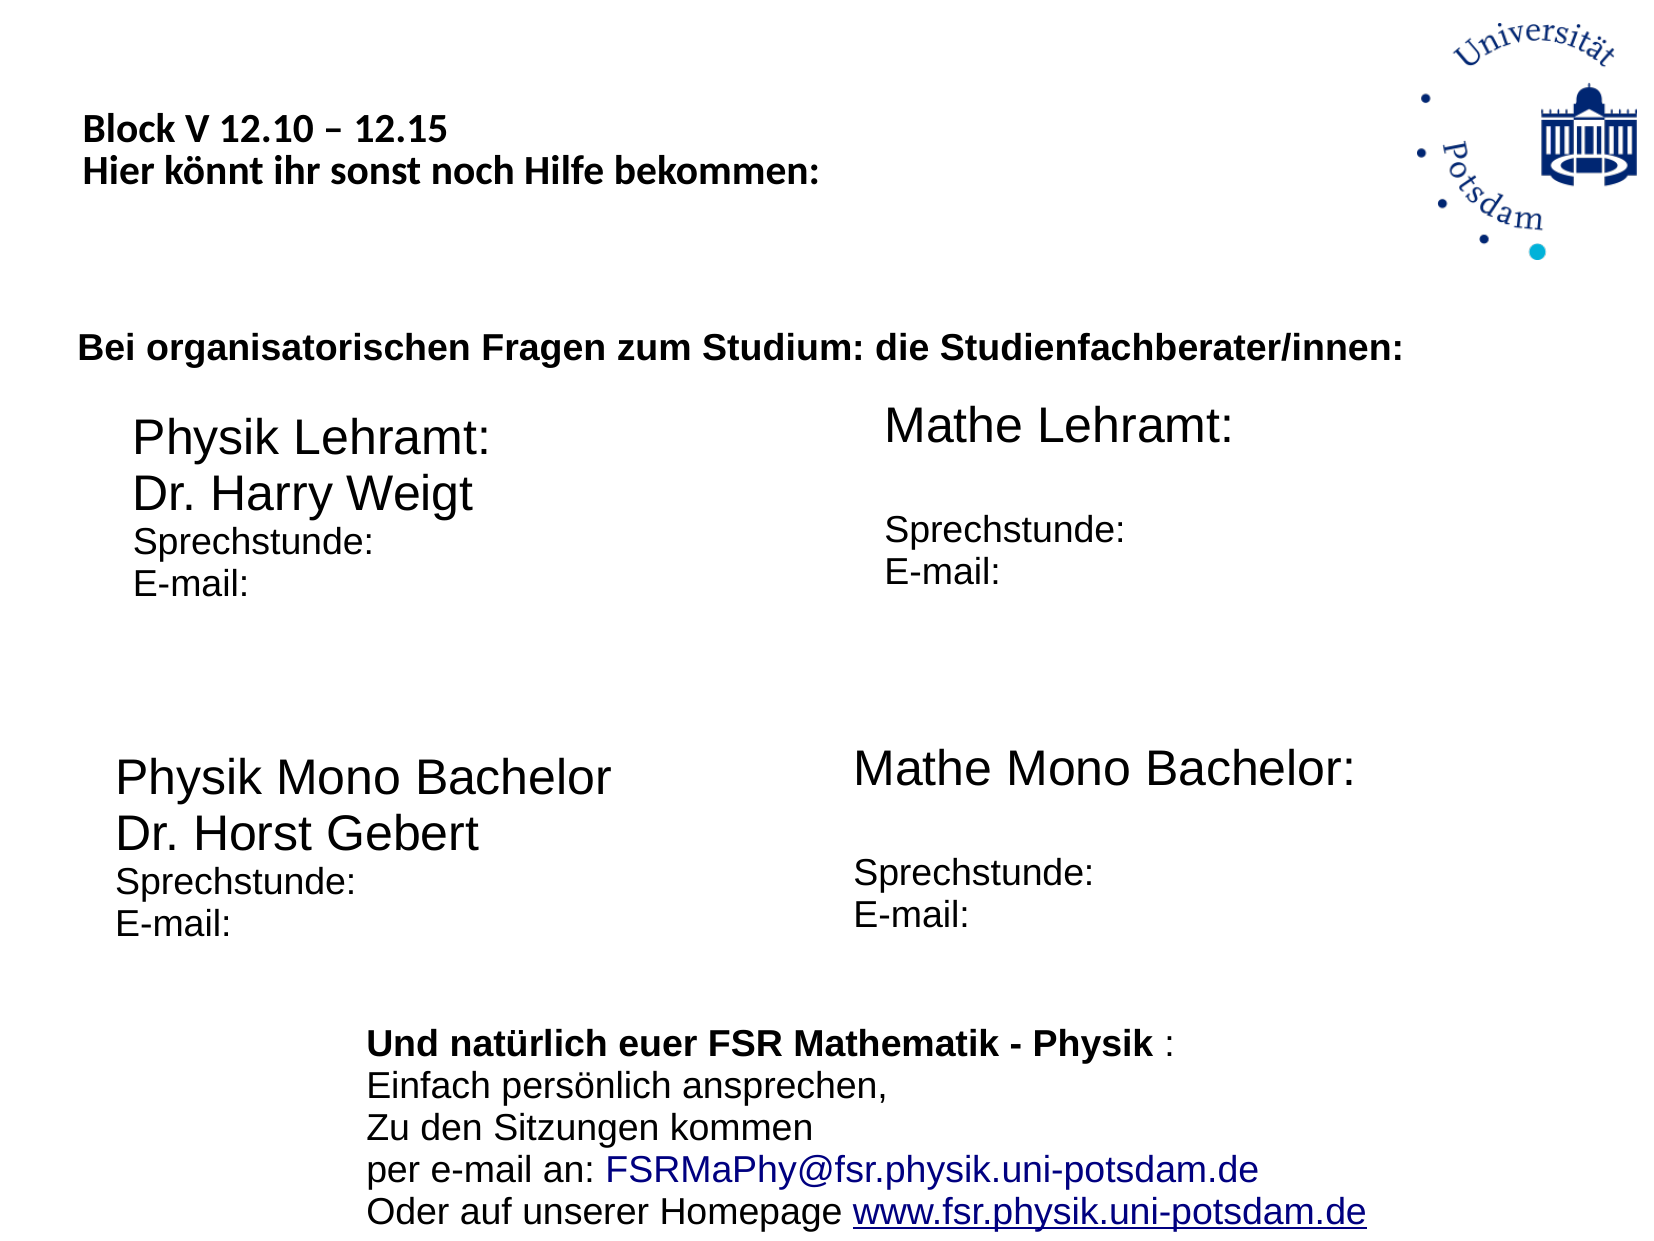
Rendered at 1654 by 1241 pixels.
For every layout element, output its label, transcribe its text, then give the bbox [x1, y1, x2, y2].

text_box Physik Mono Bachelor Dr. Horst Gebert Sprechstunde: E-mail: [100, 741, 628, 953]
text_box Und natürlich euer FSR Mathematik - Physik : Einfach persönlich ansprechen, Zu den Sitzungen kommen per e-mail an: FSRMaPhy@fsr.physik.uni-potsdam.de Oder auf unserer Homepage www.fsr.physik.uni-potsdam.de [351, 1015, 1382, 1241]
text_box Mathe Mono Bachelor: Sprechstunde: E-mail: [838, 732, 1524, 1055]
text_box Physik Lehramt: Dr. Harry Weigt Sprechstunde: E-mail: [118, 401, 521, 668]
picture [1417, 23, 1637, 260]
title Block V 12.10 – 12.15 Hier könnt ihr sonst noch Hilfe bekommen: [82, 49, 1571, 257]
text_box Bei organisatorischen Fragen zum Studium: die Studienfachberater/innen: [62, 318, 1421, 376]
text_box Mathe Lehramt: Sprechstunde: E-mail: [869, 389, 1359, 656]
